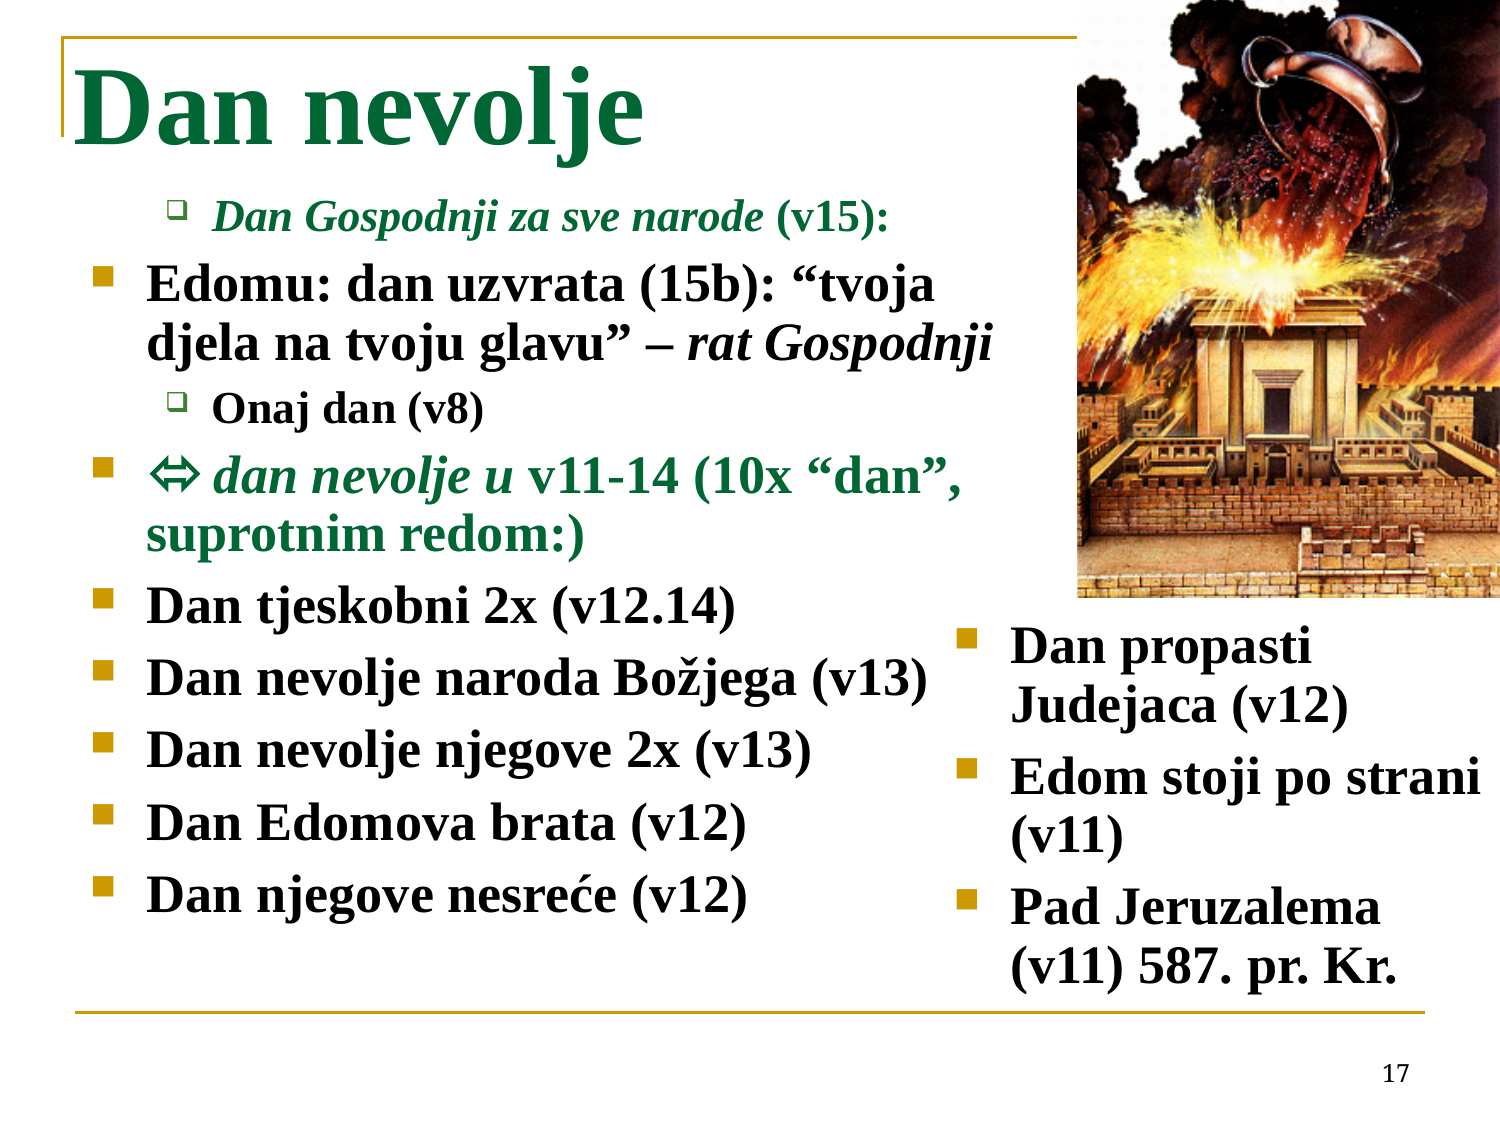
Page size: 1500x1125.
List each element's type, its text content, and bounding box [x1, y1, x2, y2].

list Dan propasti Judejaca (v12) Edom stoji po strani (v11) Pad Jeruzalema (v11) 587. pr. Kr. [938, 609, 1500, 1006]
picture [1077, 0, 1500, 598]
title Dan nevolje [58, 25, 1077, 213]
text_box <number> [1074, 1024, 1426, 1100]
list Dan Gospodnji za sve narode (v15): Edomu: dan uzvrata (15b): “tvoja djela na tvoju glavu” – rat Gospodnji Onaj dan (v8)  dan nevolje u v11-14 (10x “dan”, suprotnim redom:) Dan tjeskobni 2x (v12.14) Dan nevolje naroda Božjega (v13) Dan nevolje njegove 2x (v13) Dan Edomova brata (v12) Dan njegove nesreće (v12) [74, 184, 1093, 1006]
